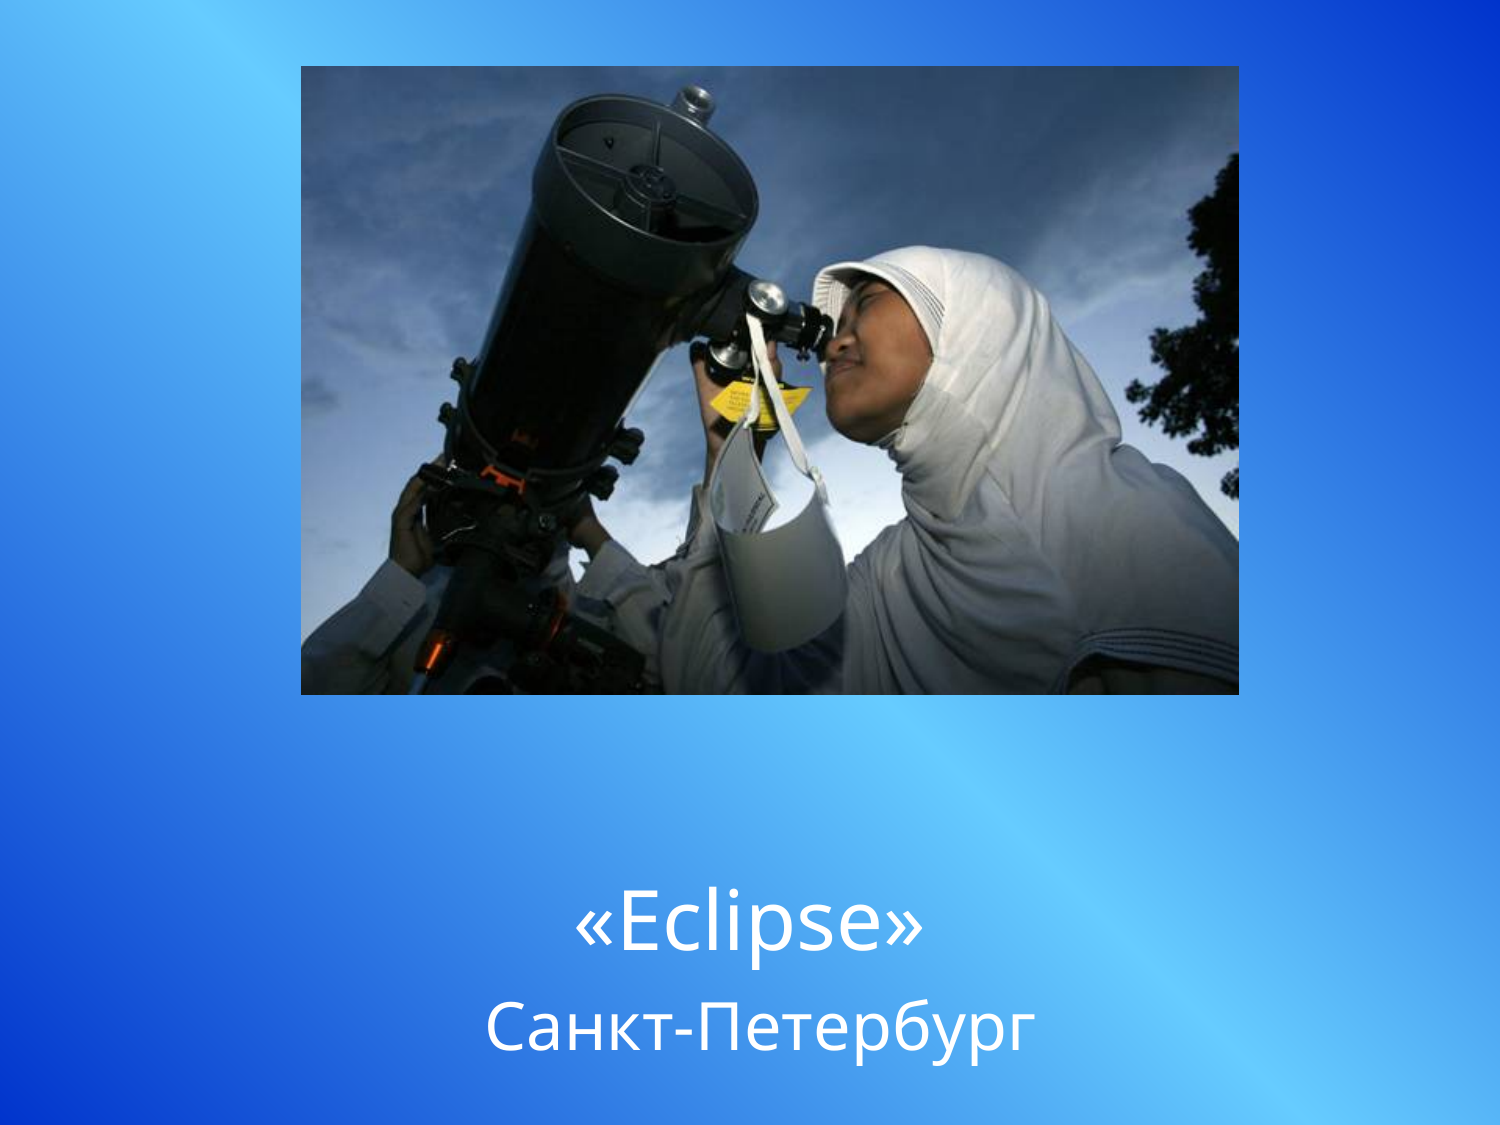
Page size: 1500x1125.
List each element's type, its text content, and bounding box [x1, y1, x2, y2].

text_box «Eclipse» Санкт-Петербург [112, 846, 1388, 1088]
picture [301, 66, 1239, 695]
